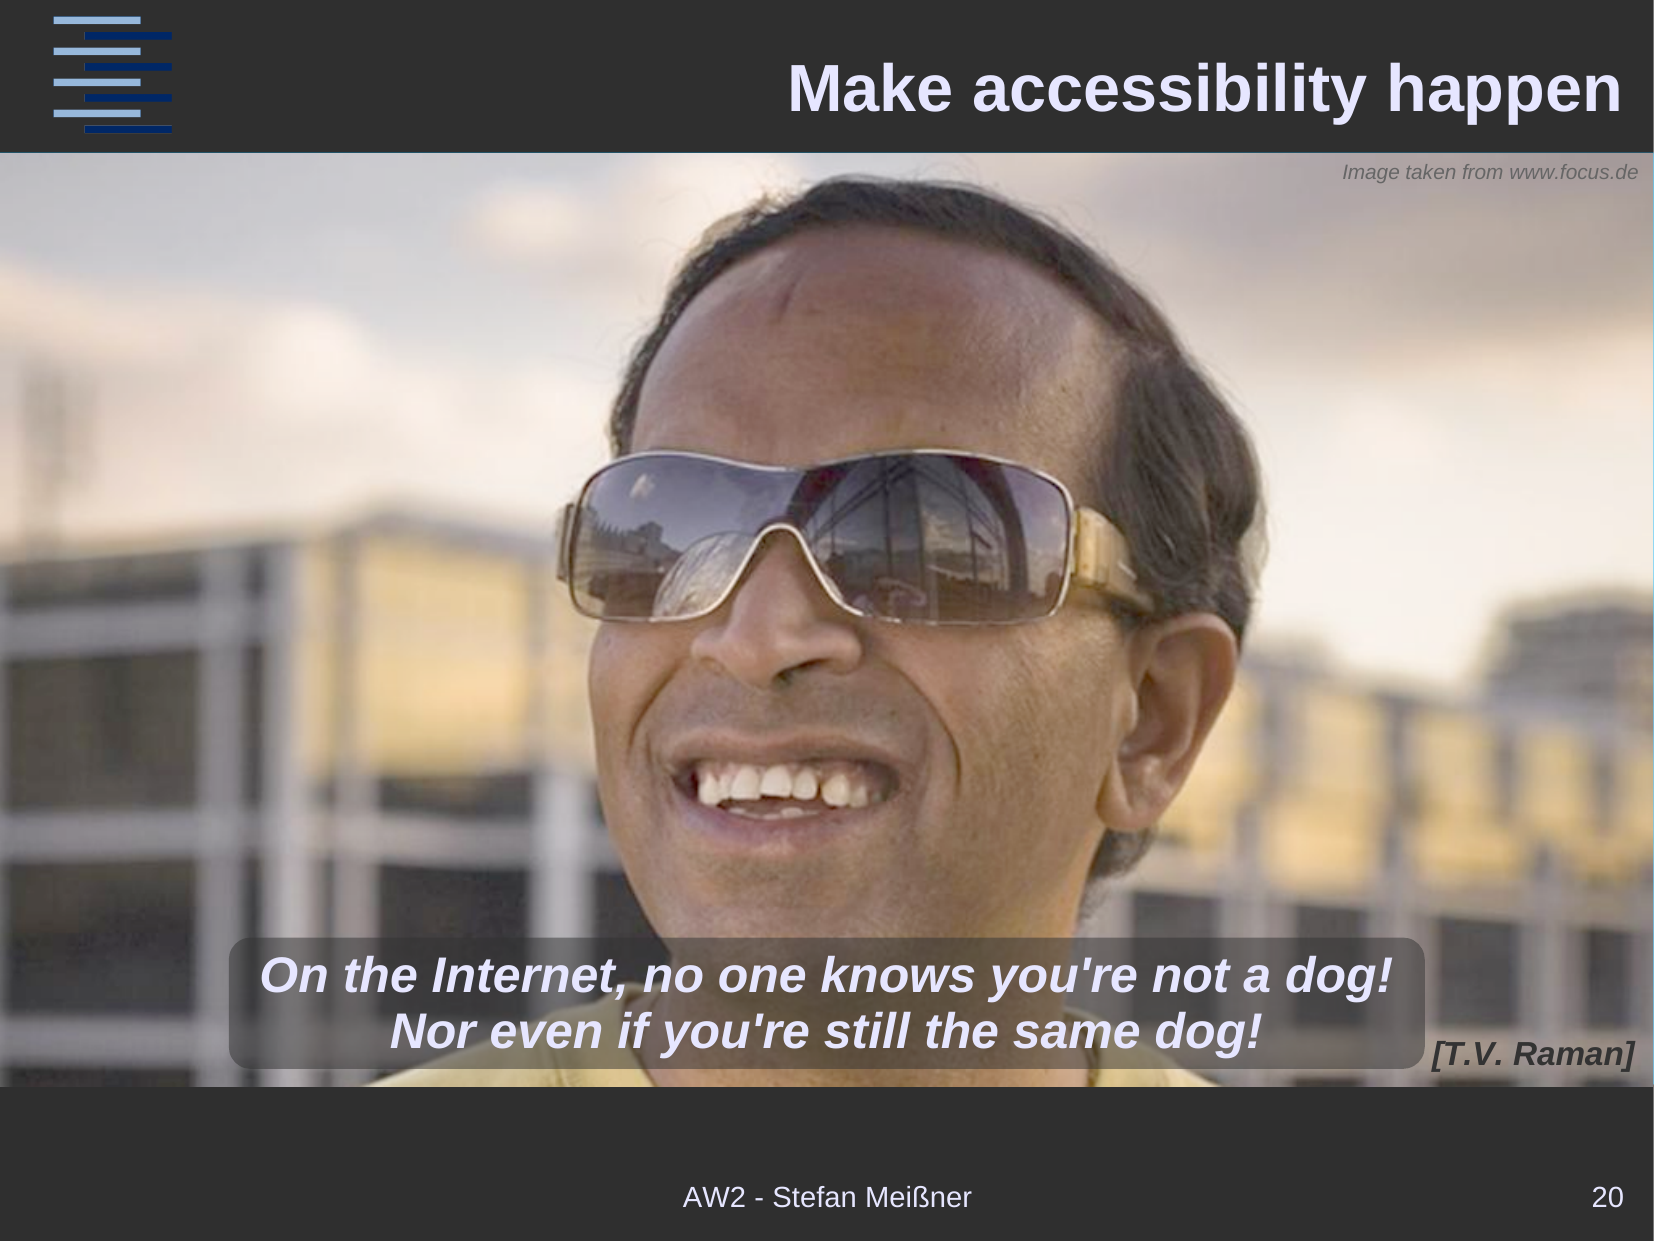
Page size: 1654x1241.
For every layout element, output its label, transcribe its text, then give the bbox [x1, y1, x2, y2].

text_box Image taken from www.focus.de [1327, 153, 1654, 198]
text_box On the Internet, no one knows you're not a dog! Nor even if you're still the same dog! [228, 937, 1425, 1069]
picture [0, 0, 1654, 1241]
title Make accessibility happen [29, 29, 1625, 148]
text_box [T.V. Raman] [1417, 1027, 1651, 1081]
